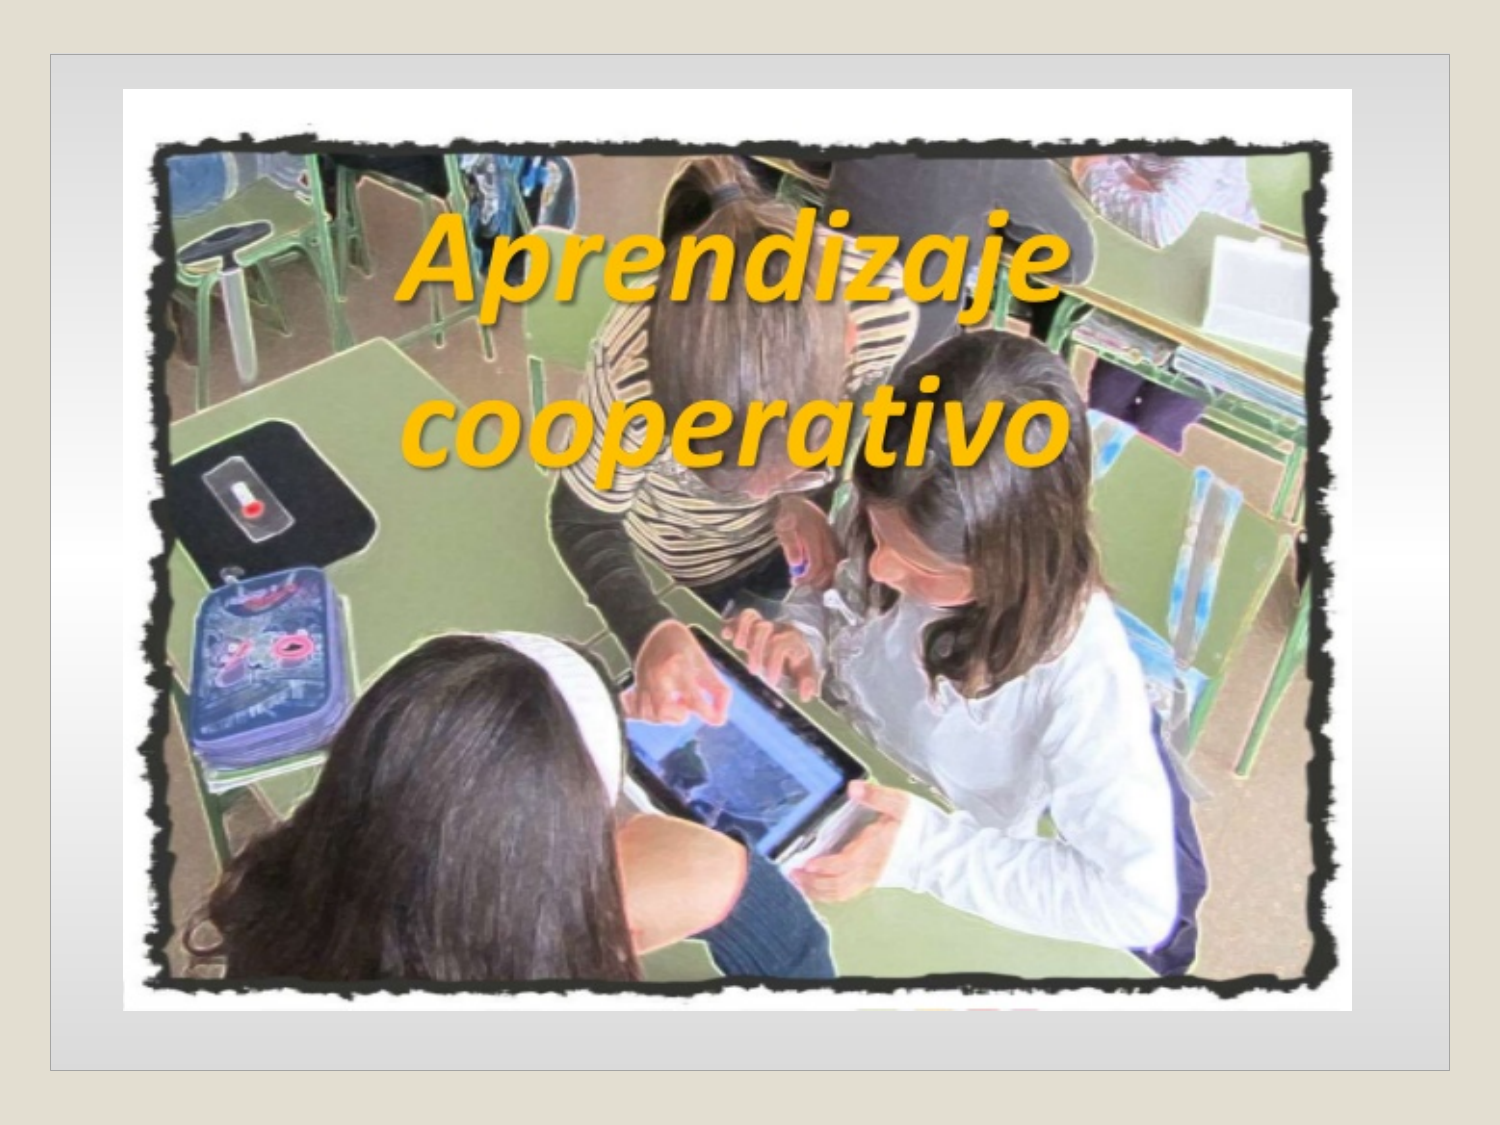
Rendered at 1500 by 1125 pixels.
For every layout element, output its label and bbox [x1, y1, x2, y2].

picture [123, 89, 1352, 1011]
